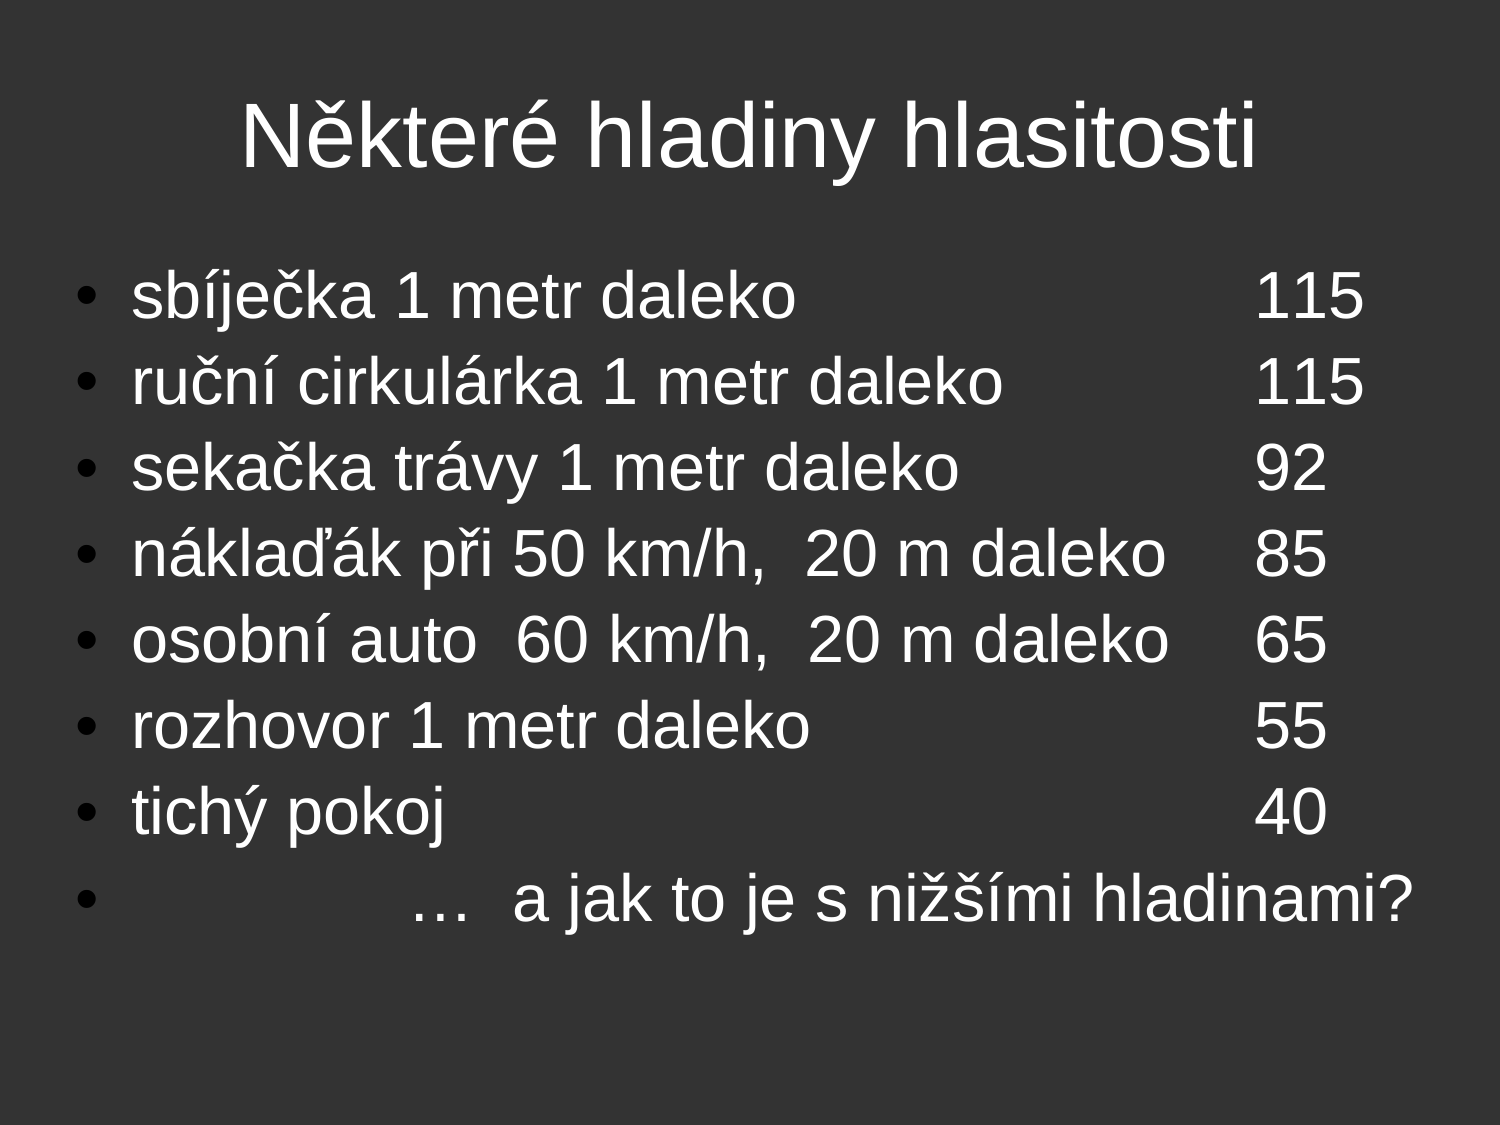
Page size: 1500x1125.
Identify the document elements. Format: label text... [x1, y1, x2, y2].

title Některé hladiny hlasitosti [75, 21, 1425, 257]
list sbíječka 1 metr daleko 115 ruční cirkulárka 1 metr daleko 115 sekačka trávy 1 metr daleko 92 náklaďák při 50 km/h, 20 m daleko 85 osobní auto 60 km/h, 20 m daleko 65 rozhovor 1 metr daleko 55 tichý pokoj 40 … a jak to je s nižšími hladinami? [75, 262, 1425, 1005]
